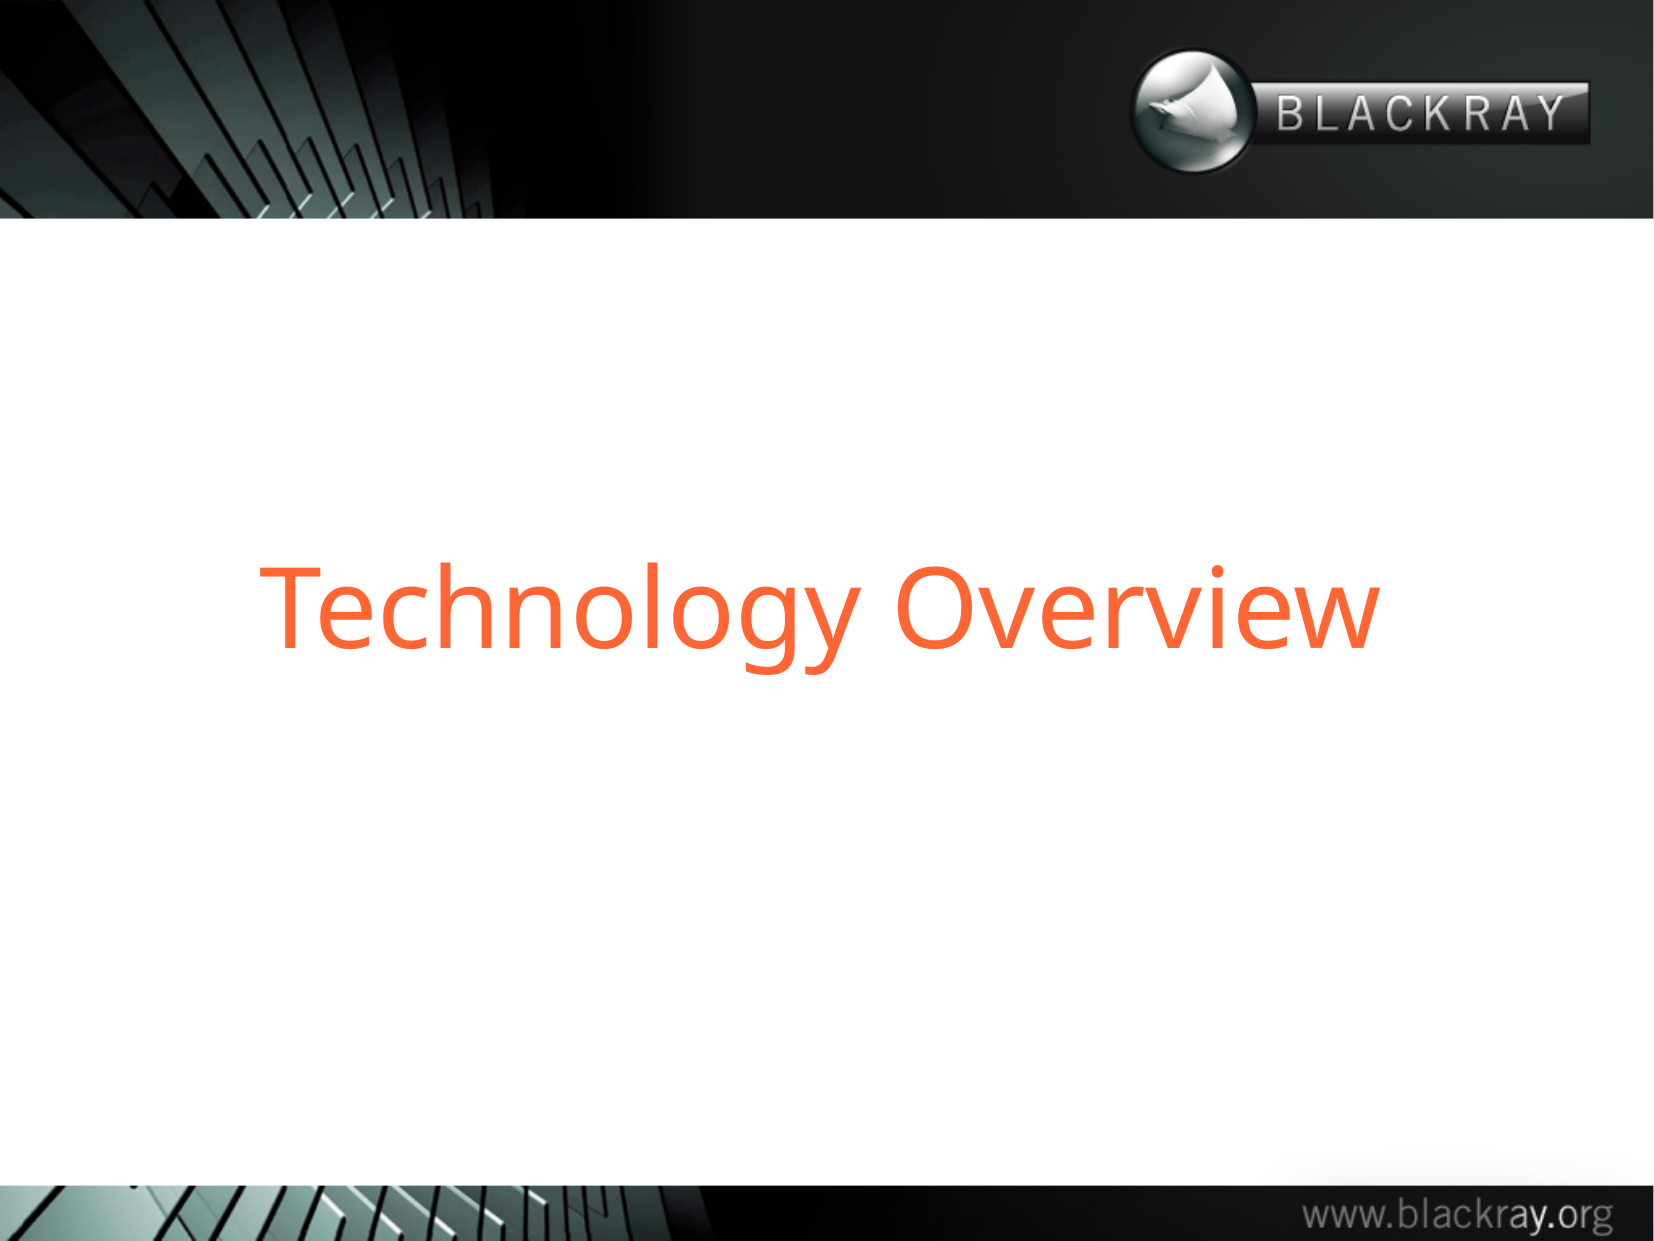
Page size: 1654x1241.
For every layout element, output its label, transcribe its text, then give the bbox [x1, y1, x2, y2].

title Technology Overview [76, 413, 1565, 798]
picture [0, 0, 1654, 1241]
